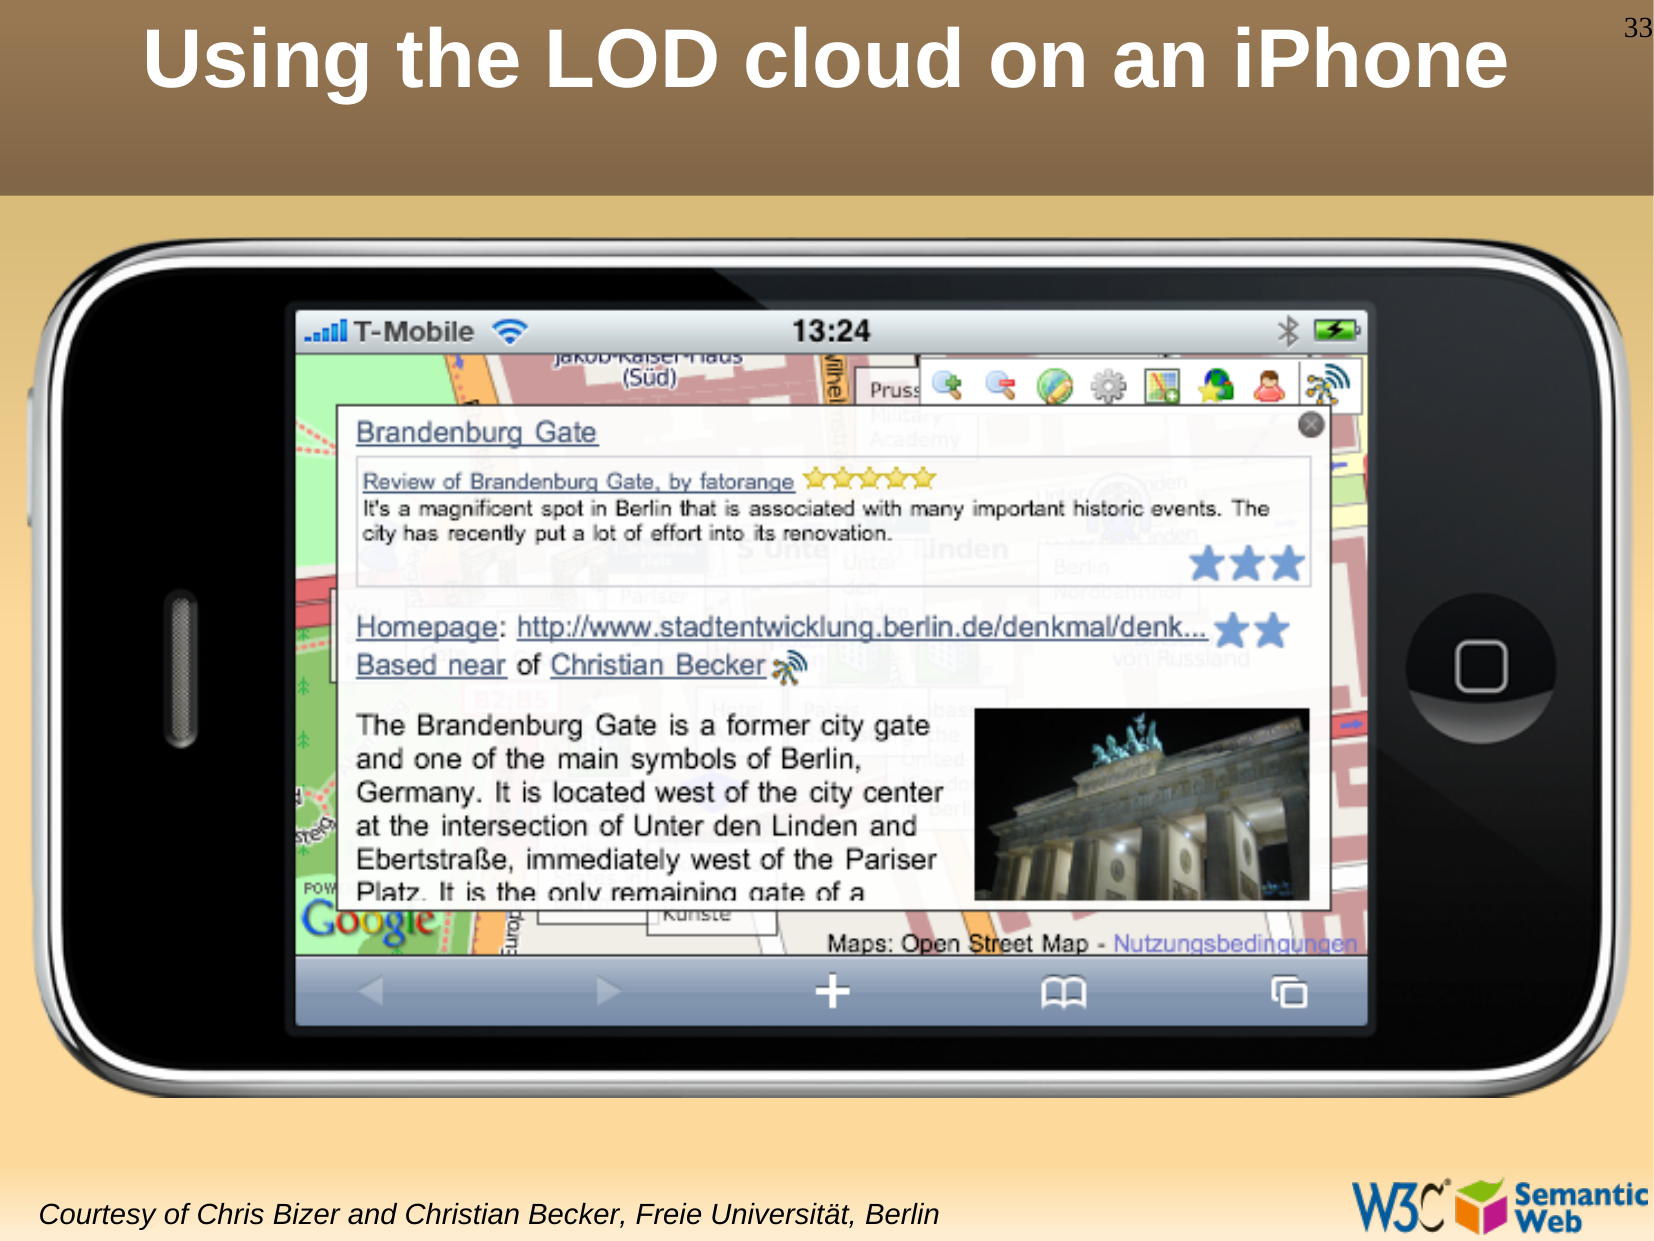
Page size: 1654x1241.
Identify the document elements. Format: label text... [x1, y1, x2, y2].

text_box [26, 174, 1634, 1161]
picture [0, 119, 1654, 1241]
title Using the LOD cloud on an iPhone [0, 0, 1654, 119]
text_box Courtesy of Chris Bizer and Christian Becker, Freie Universität, Berlin [23, 1192, 956, 1241]
